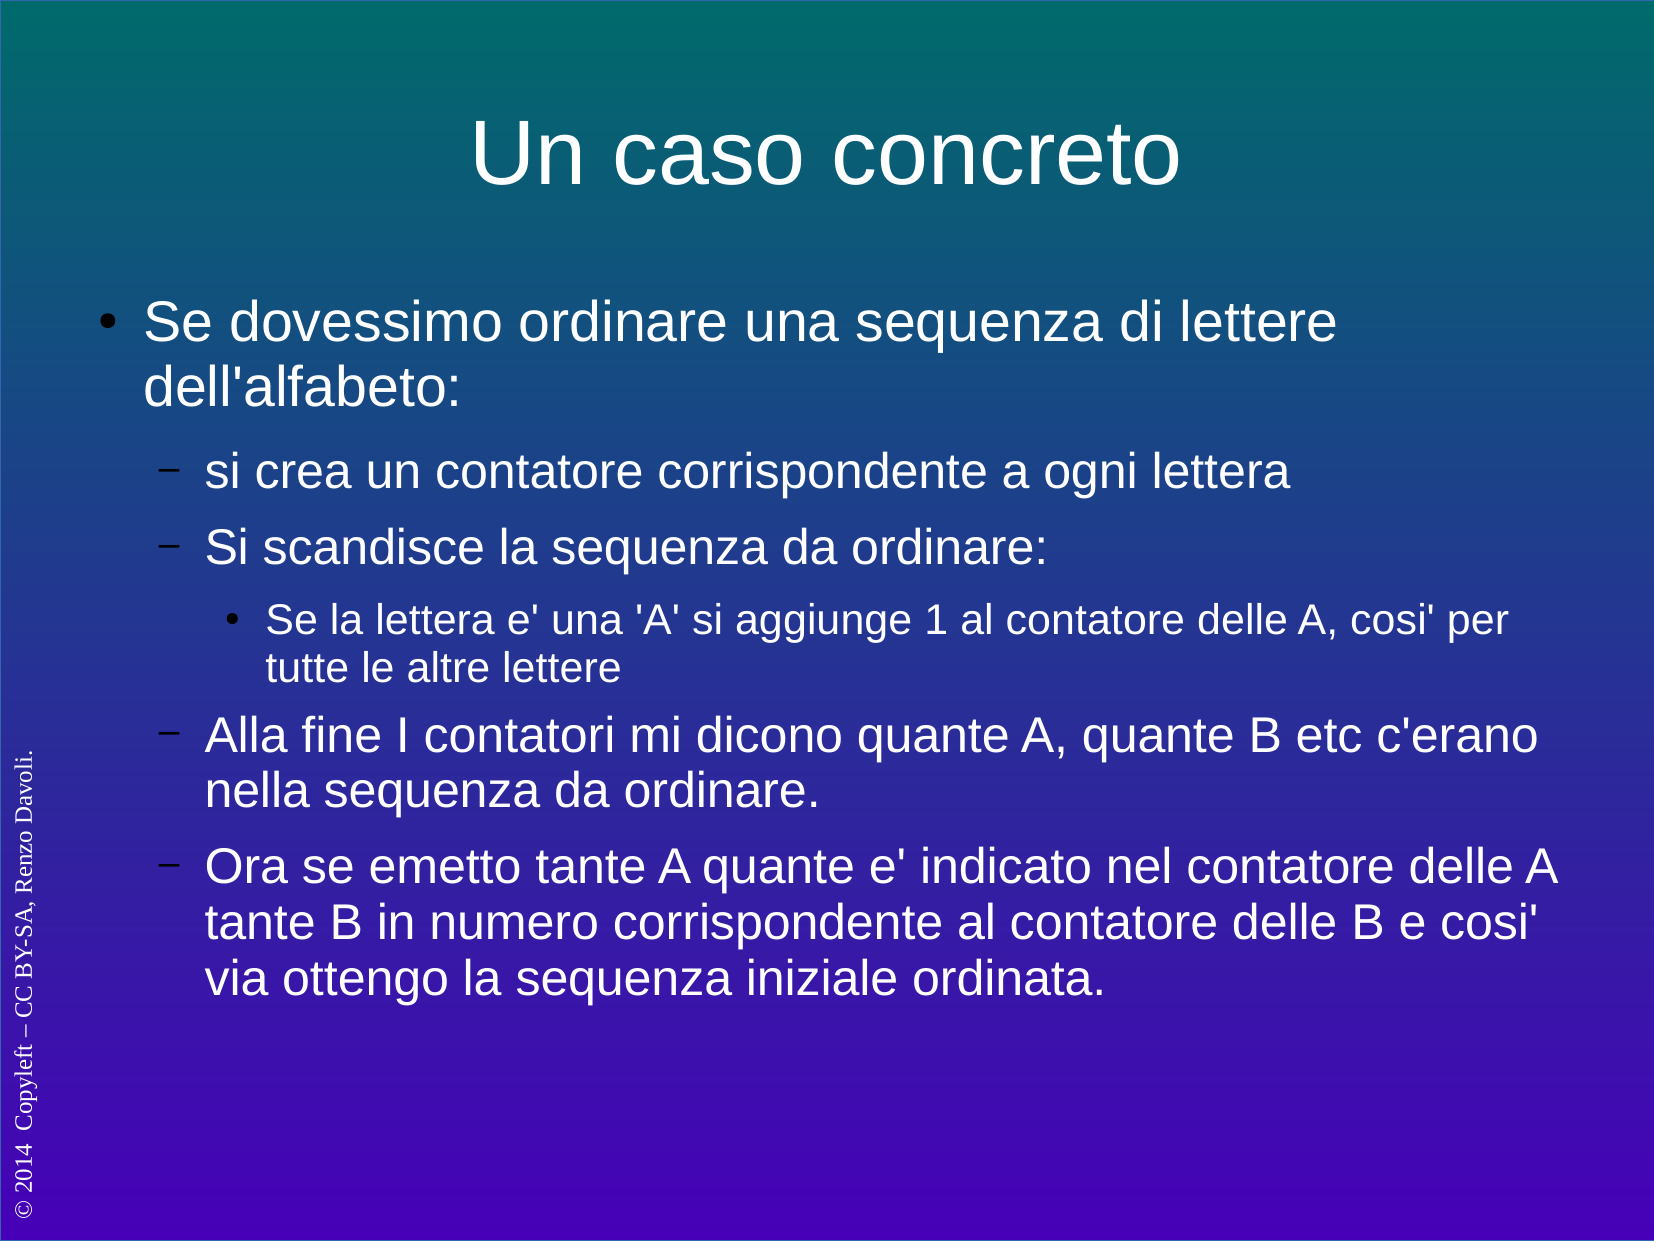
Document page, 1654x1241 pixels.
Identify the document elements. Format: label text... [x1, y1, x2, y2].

title Un caso concreto [82, 49, 1571, 257]
list Se dovessimo ordinare una sequenza di lettere dell'alfabeto: si crea un contatore corrispondente a ogni lettera Si scandisce la sequenza da ordinare: Se la lettera e' una 'A' si aggiunge 1 al contatore delle A, cosi' per tutte le altre lettere Alla fine I contatori mi dicono quante A, quante B etc c'erano nella sequenza da ordinare. Ora se emetto tante A quante e' indicato nel contatore delle A tante B in numero corrispondente al contatore delle B e cosi' via ottengo la sequenza iniziale ordinata. [82, 290, 1571, 1010]
